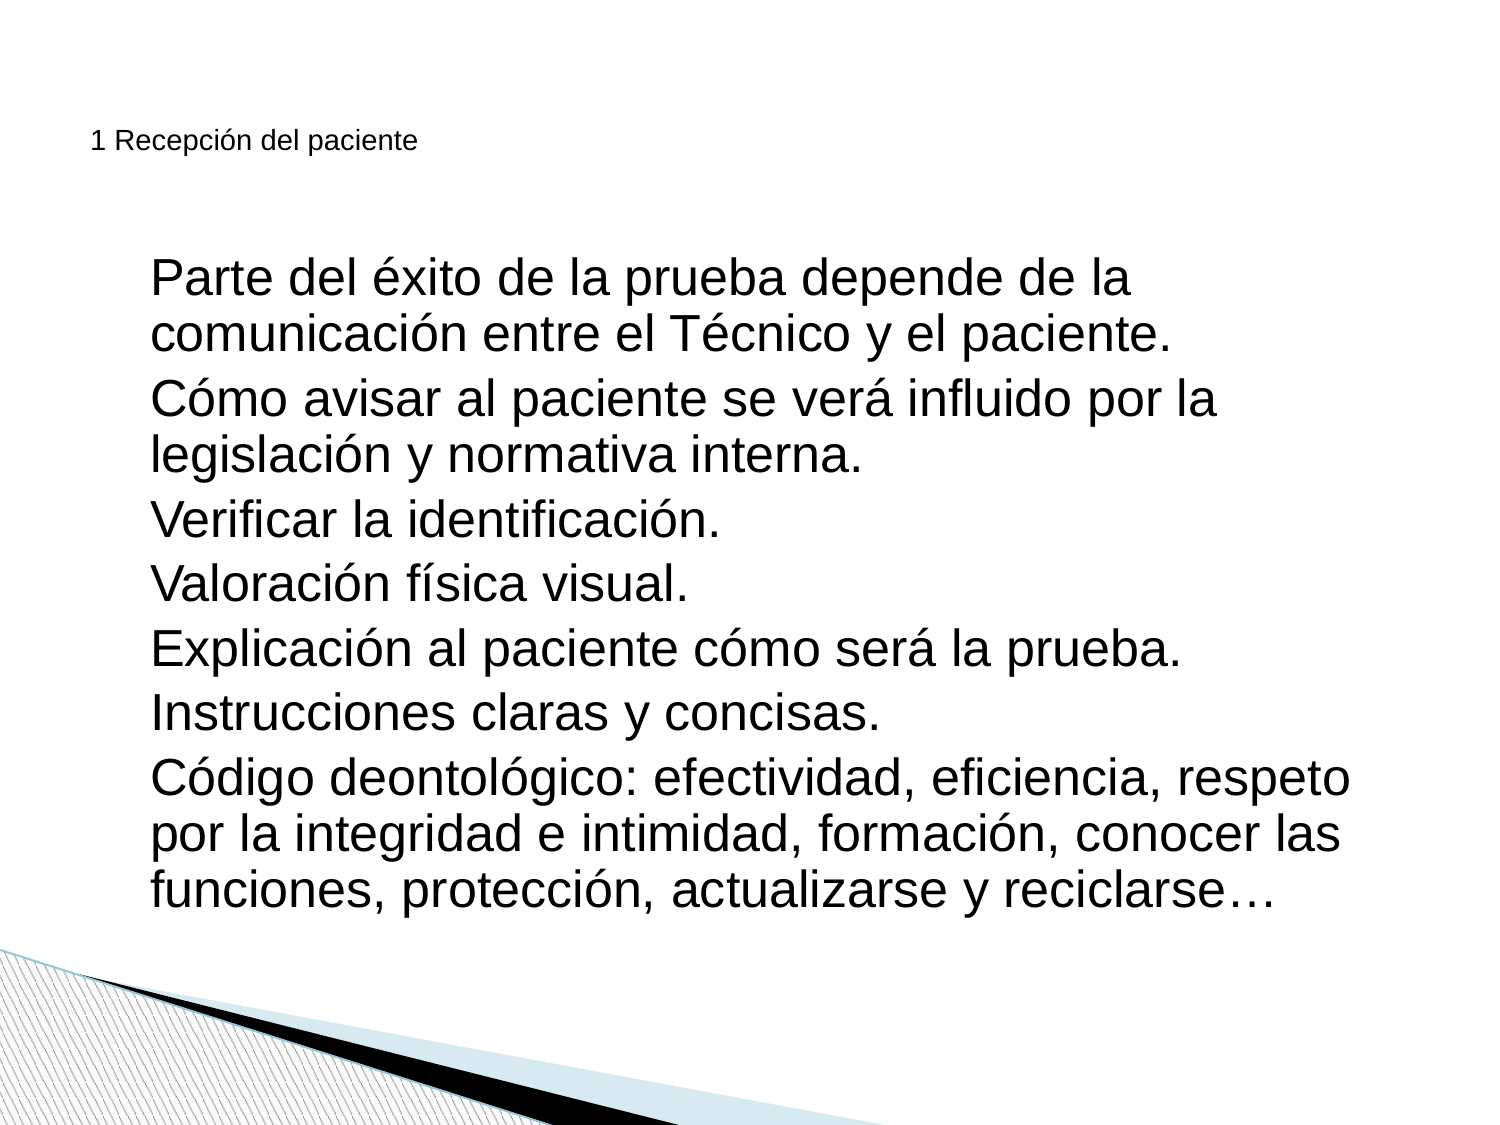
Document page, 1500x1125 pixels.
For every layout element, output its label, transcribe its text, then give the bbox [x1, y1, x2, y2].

title 1 Recepción del paciente [75, 45, 1425, 233]
picture [0, 952, 543, 1125]
list Parte del éxito de la prueba depende de la comunicación entre el Técnico y el paciente. Cómo avisar al paciente se verá influido por la legislación y normativa interna. Verificar la identificación. Valoración física visual. Explicación al paciente cómo será la prueba. Instrucciones claras y concisas. Código deontológico: efectividad, eficiencia, respeto por la integridad e intimidad, formación, conocer las funciones, protección, actualizarse y reciclarse… [75, 243, 1425, 986]
